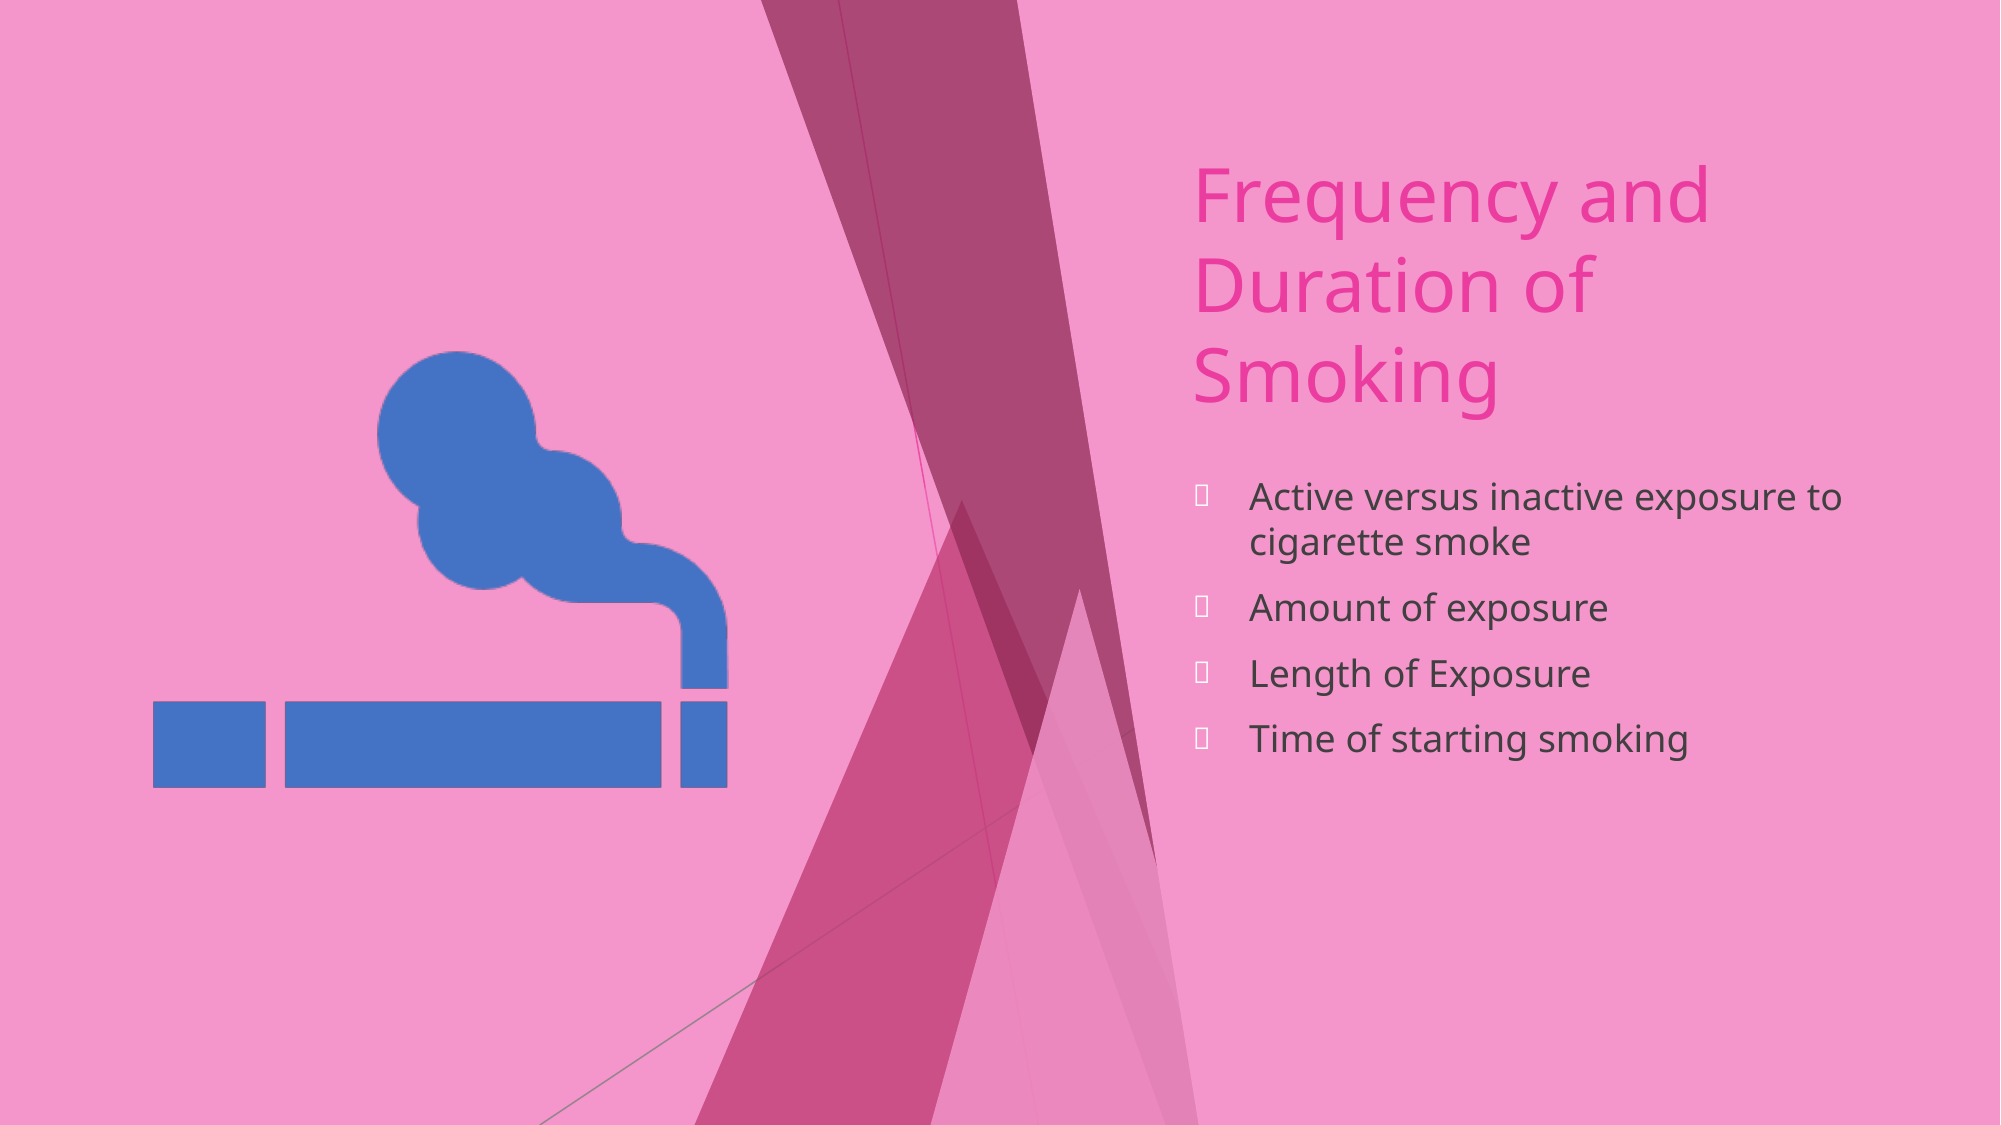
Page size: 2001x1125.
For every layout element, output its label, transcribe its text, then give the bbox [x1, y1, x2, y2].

picture [124, 253, 757, 887]
text_box [0, 0, 2000, 1125]
title Frequency and Duration of Smoking [1178, 99, 1919, 465]
list Active versus inactive exposure to cigarette smoke Amount of exposure Length of Exposure Time of starting smoking [1178, 465, 1919, 1010]
